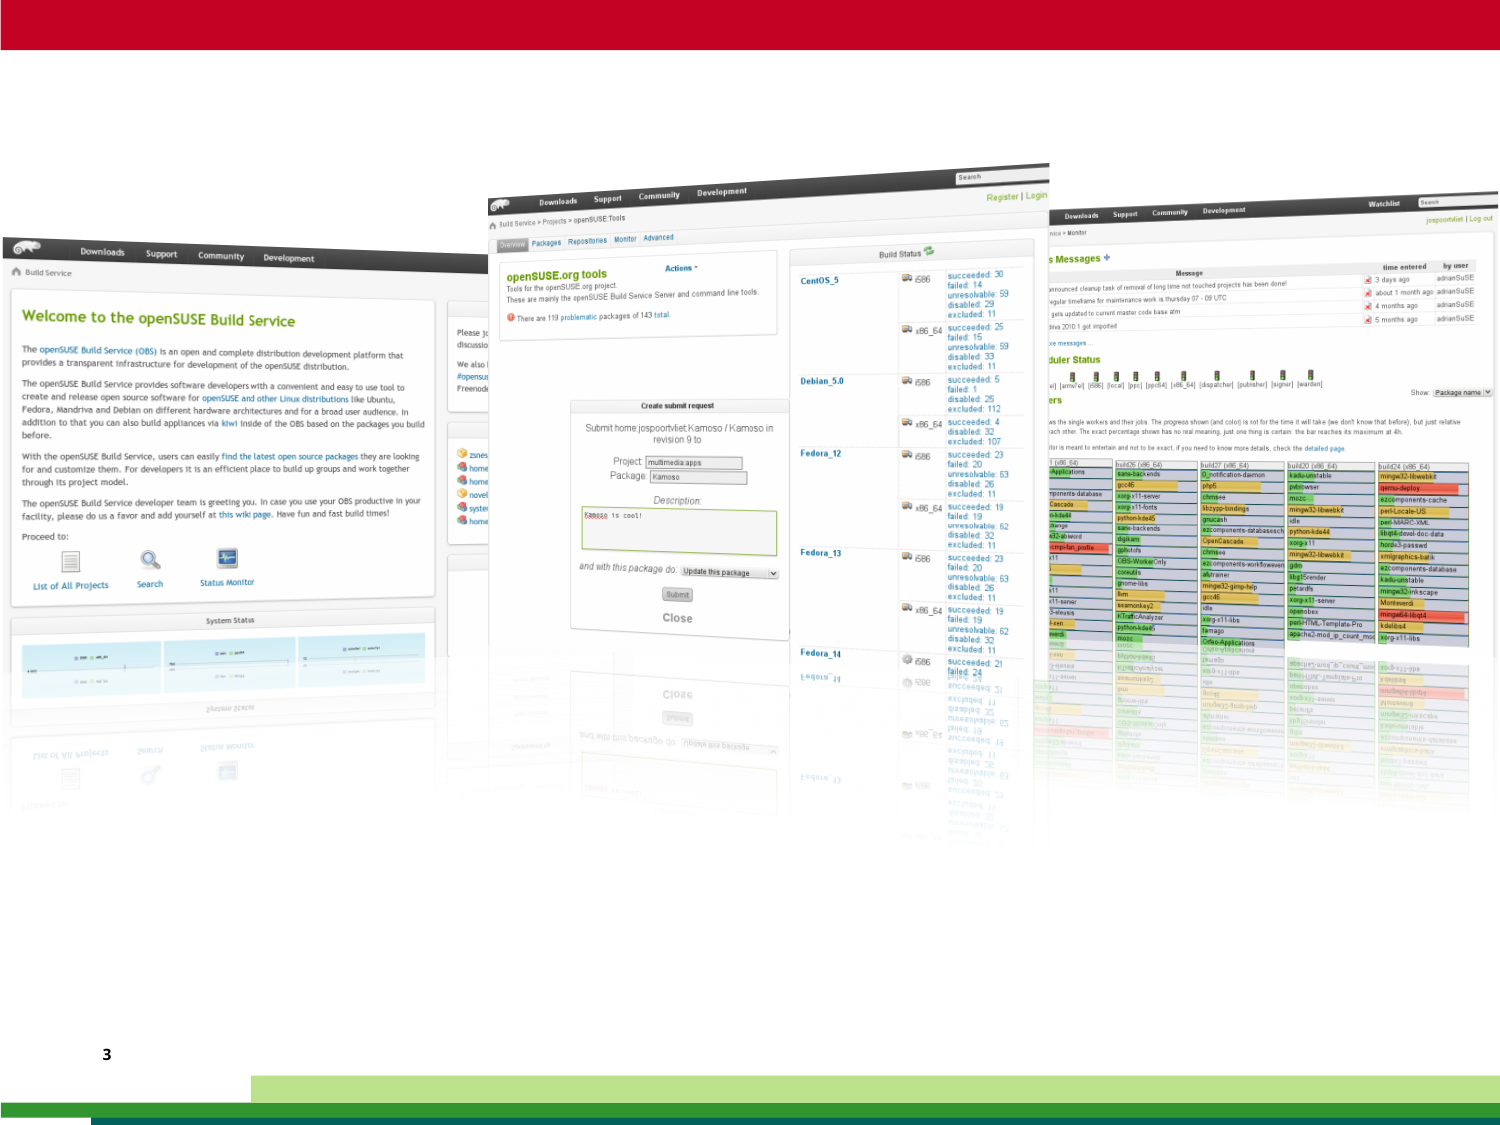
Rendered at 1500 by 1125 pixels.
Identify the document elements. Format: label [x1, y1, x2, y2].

picture [0, 158, 1500, 892]
